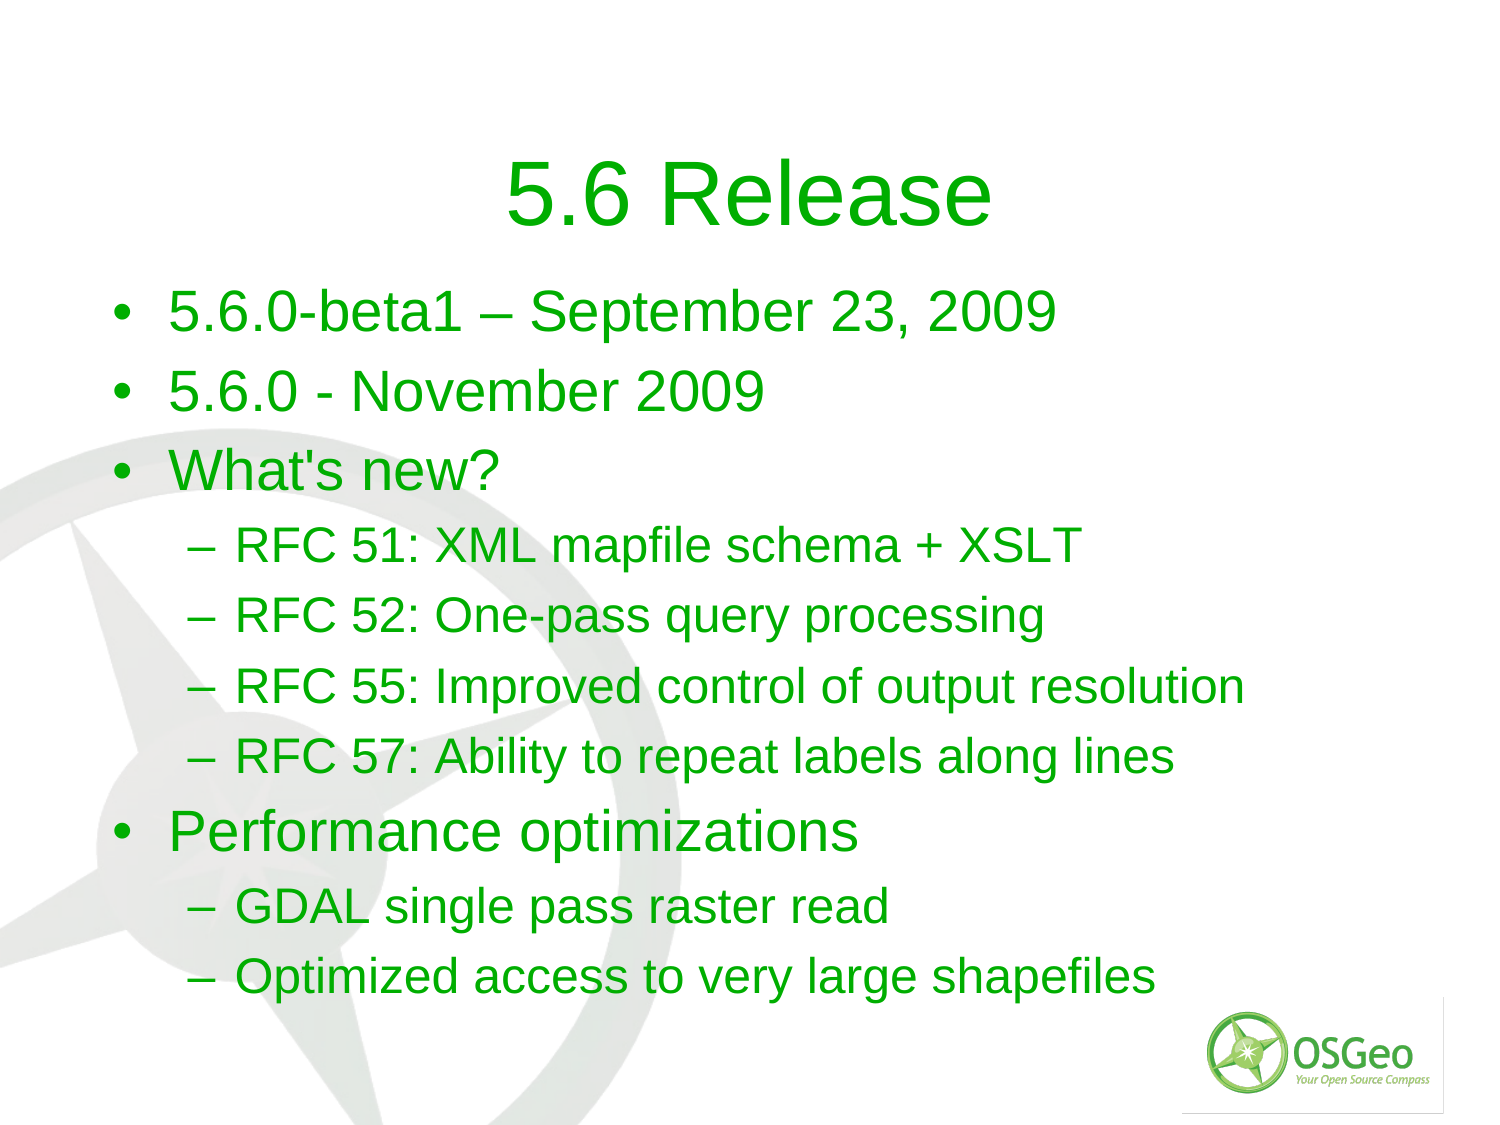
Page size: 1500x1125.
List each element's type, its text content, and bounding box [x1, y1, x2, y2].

picture [1181, 996, 1444, 1114]
list 5.6.0-beta1 – September 23, 2009 5.6.0 - November 2009 What's new? RFC 51: XML mapfile schema + XSLT RFC 52: One-pass query processing RFC 55: Improved control of output resolution RFC 57: Ability to repeat labels along lines Performance optimizations GDAL single pass raster read Optimized access to very large shapefiles [112, 278, 1388, 1004]
title 5.6 Release [112, 83, 1388, 278]
picture [0, 413, 739, 1125]
